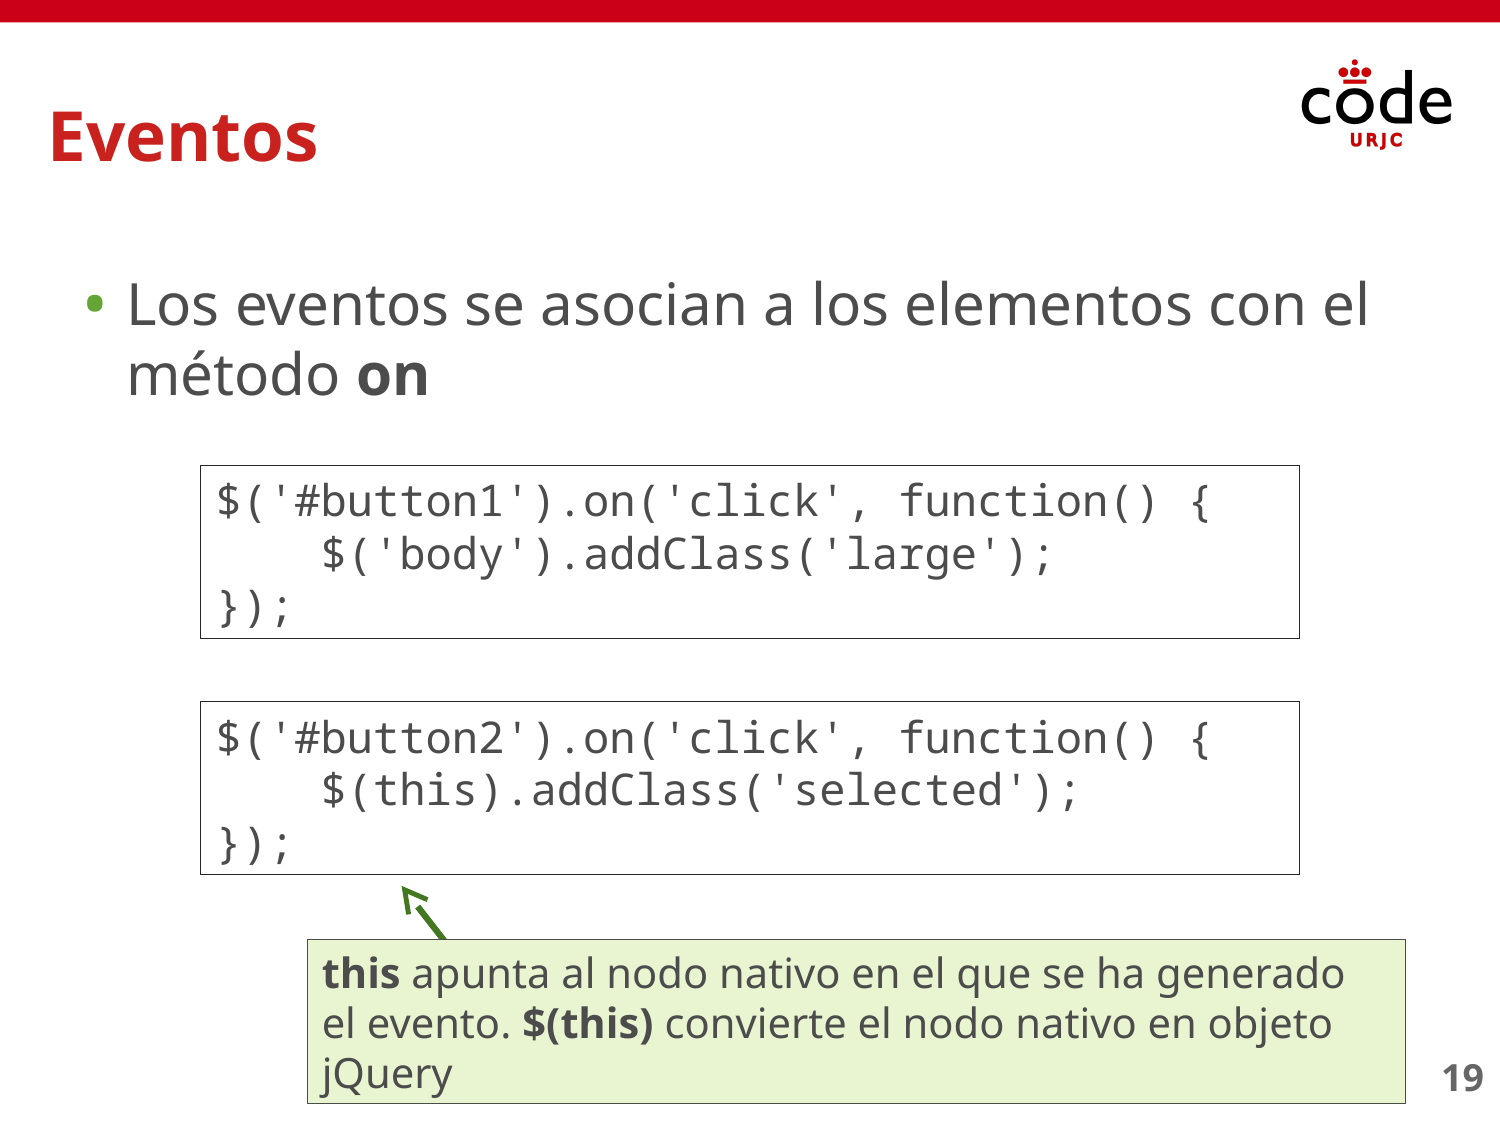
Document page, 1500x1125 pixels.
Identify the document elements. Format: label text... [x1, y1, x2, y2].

picture [1284, 50, 1468, 161]
title Eventos [32, 79, 1383, 189]
text_box $('#button1').on('click', function() { $('body').addClass('large'); }); [200, 465, 1300, 639]
list Los eventos se asocian a los elementos con el método on [51, 259, 1459, 1013]
text_box $('#button2').on('click', function() { $(this).addClass('selected'); }); [200, 701, 1300, 875]
text_box this apunta al nodo nativo en el que se ha generado el evento. $(this) convierte el nodo nativo en objeto jQuery [307, 939, 1406, 1104]
